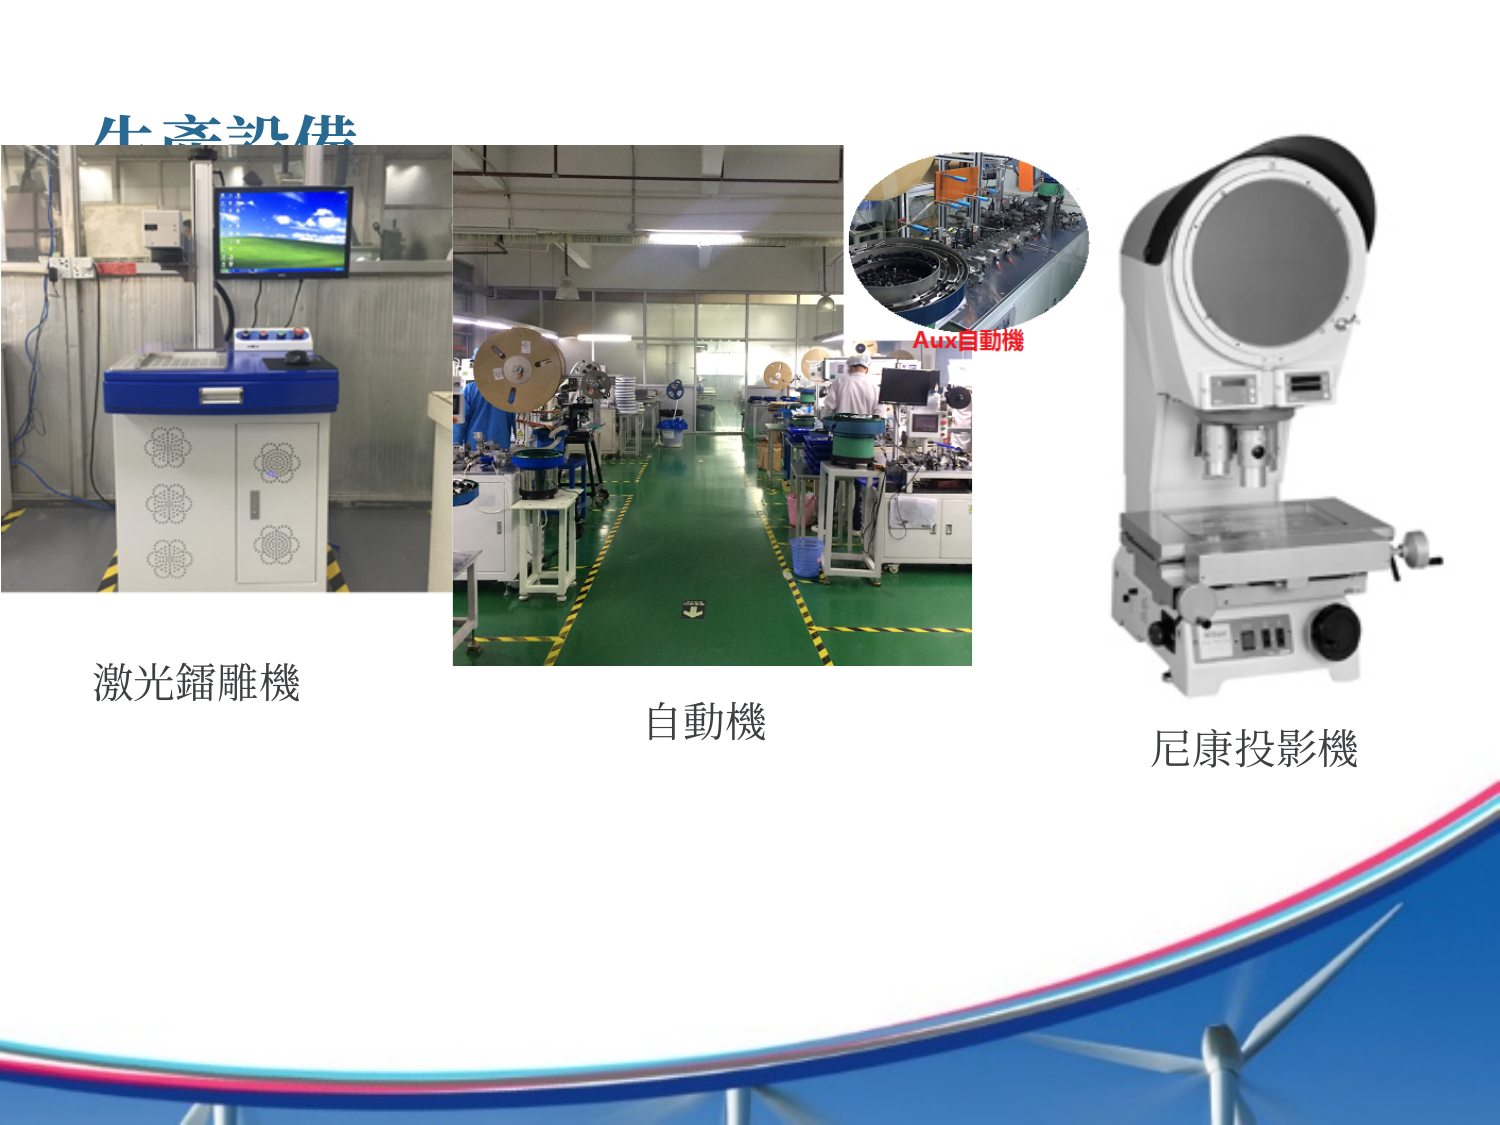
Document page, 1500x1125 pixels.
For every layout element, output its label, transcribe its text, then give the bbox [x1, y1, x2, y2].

title 生產設備 [76, 35, 1425, 145]
picture [0, 0, 1500, 1125]
text_box 尼康投影機 [1136, 715, 1375, 781]
text_box 自動機 [626, 687, 782, 753]
text_box 激光鐳雕機 [77, 649, 316, 715]
